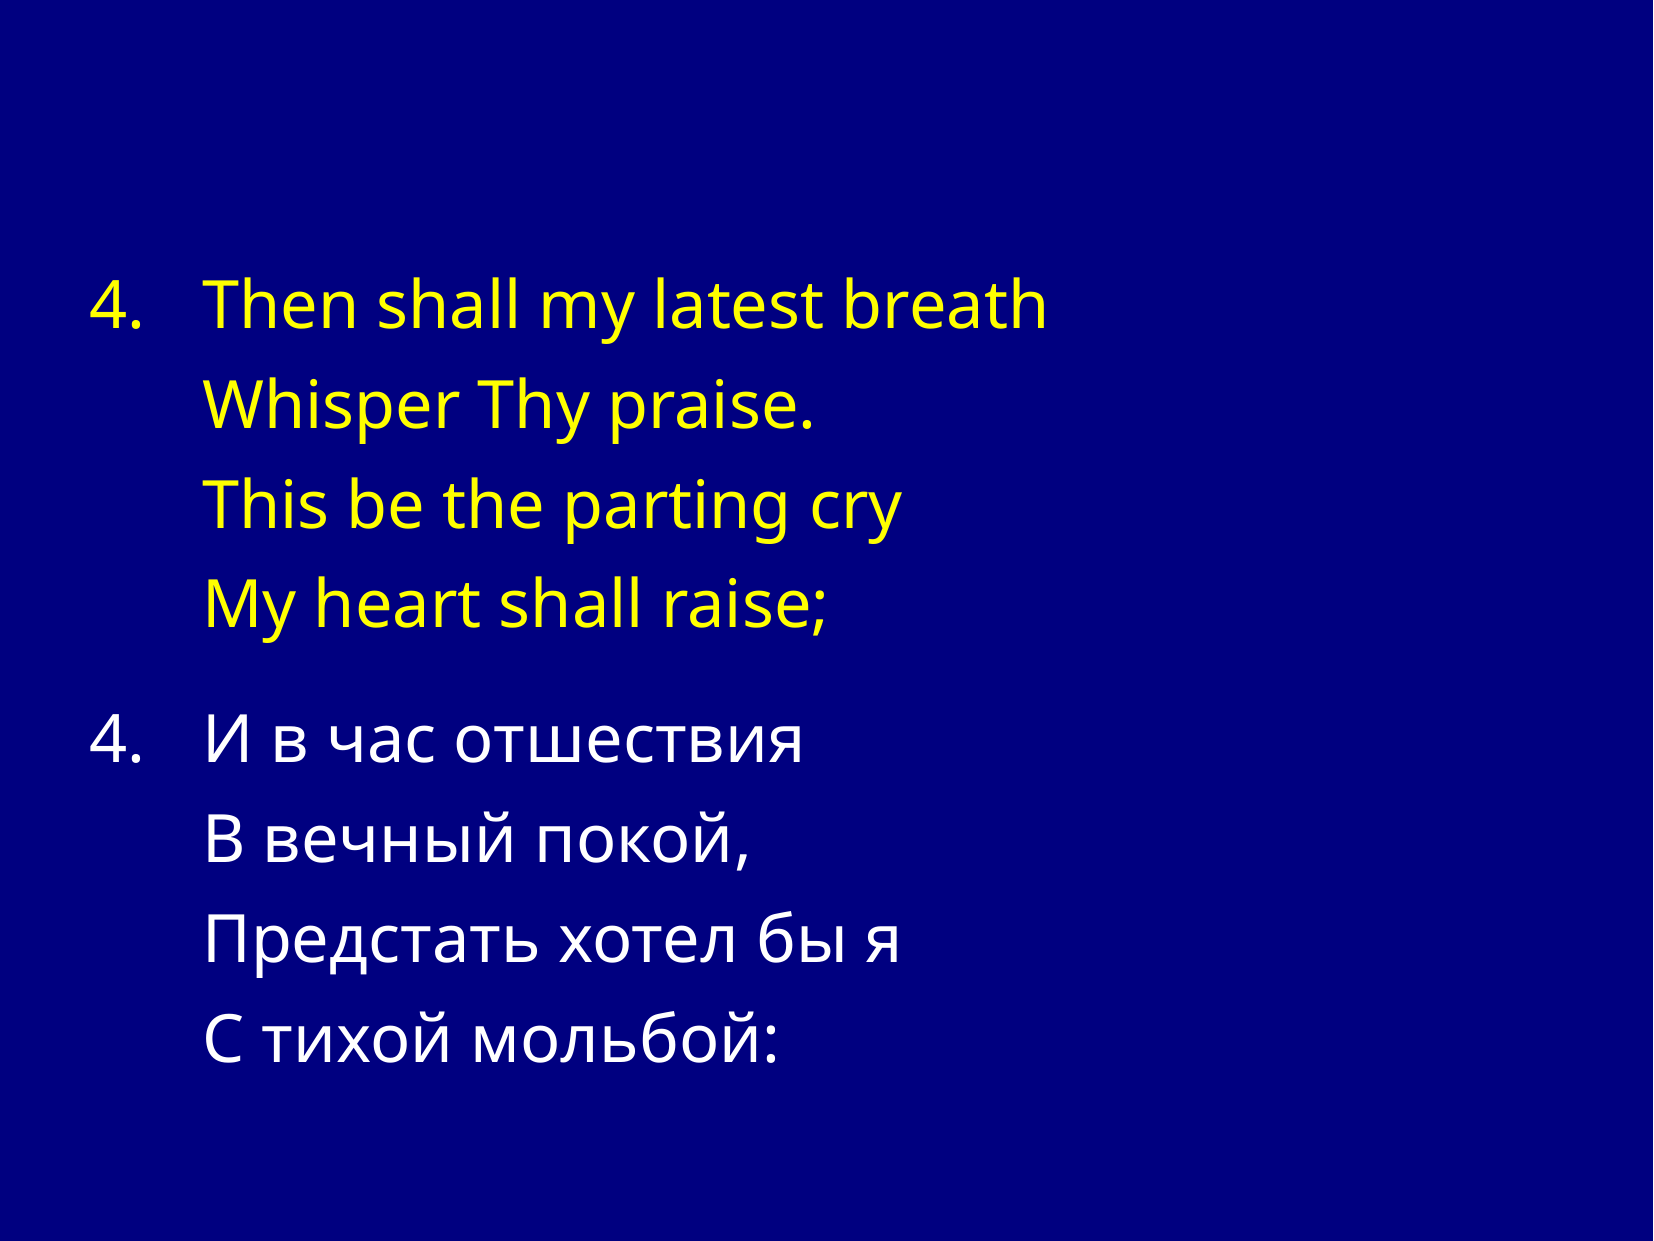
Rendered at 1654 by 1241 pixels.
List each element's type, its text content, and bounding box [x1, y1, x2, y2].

text_box 4. И в час отшествия В вечный покой, Предстать хотел бы я С тихой мольбой: [75, 675, 1576, 1163]
text_box 4. Then shall my latest breath Whisper Thy praise. This be the parting cry My heart shall raise; [75, 150, 1576, 638]
